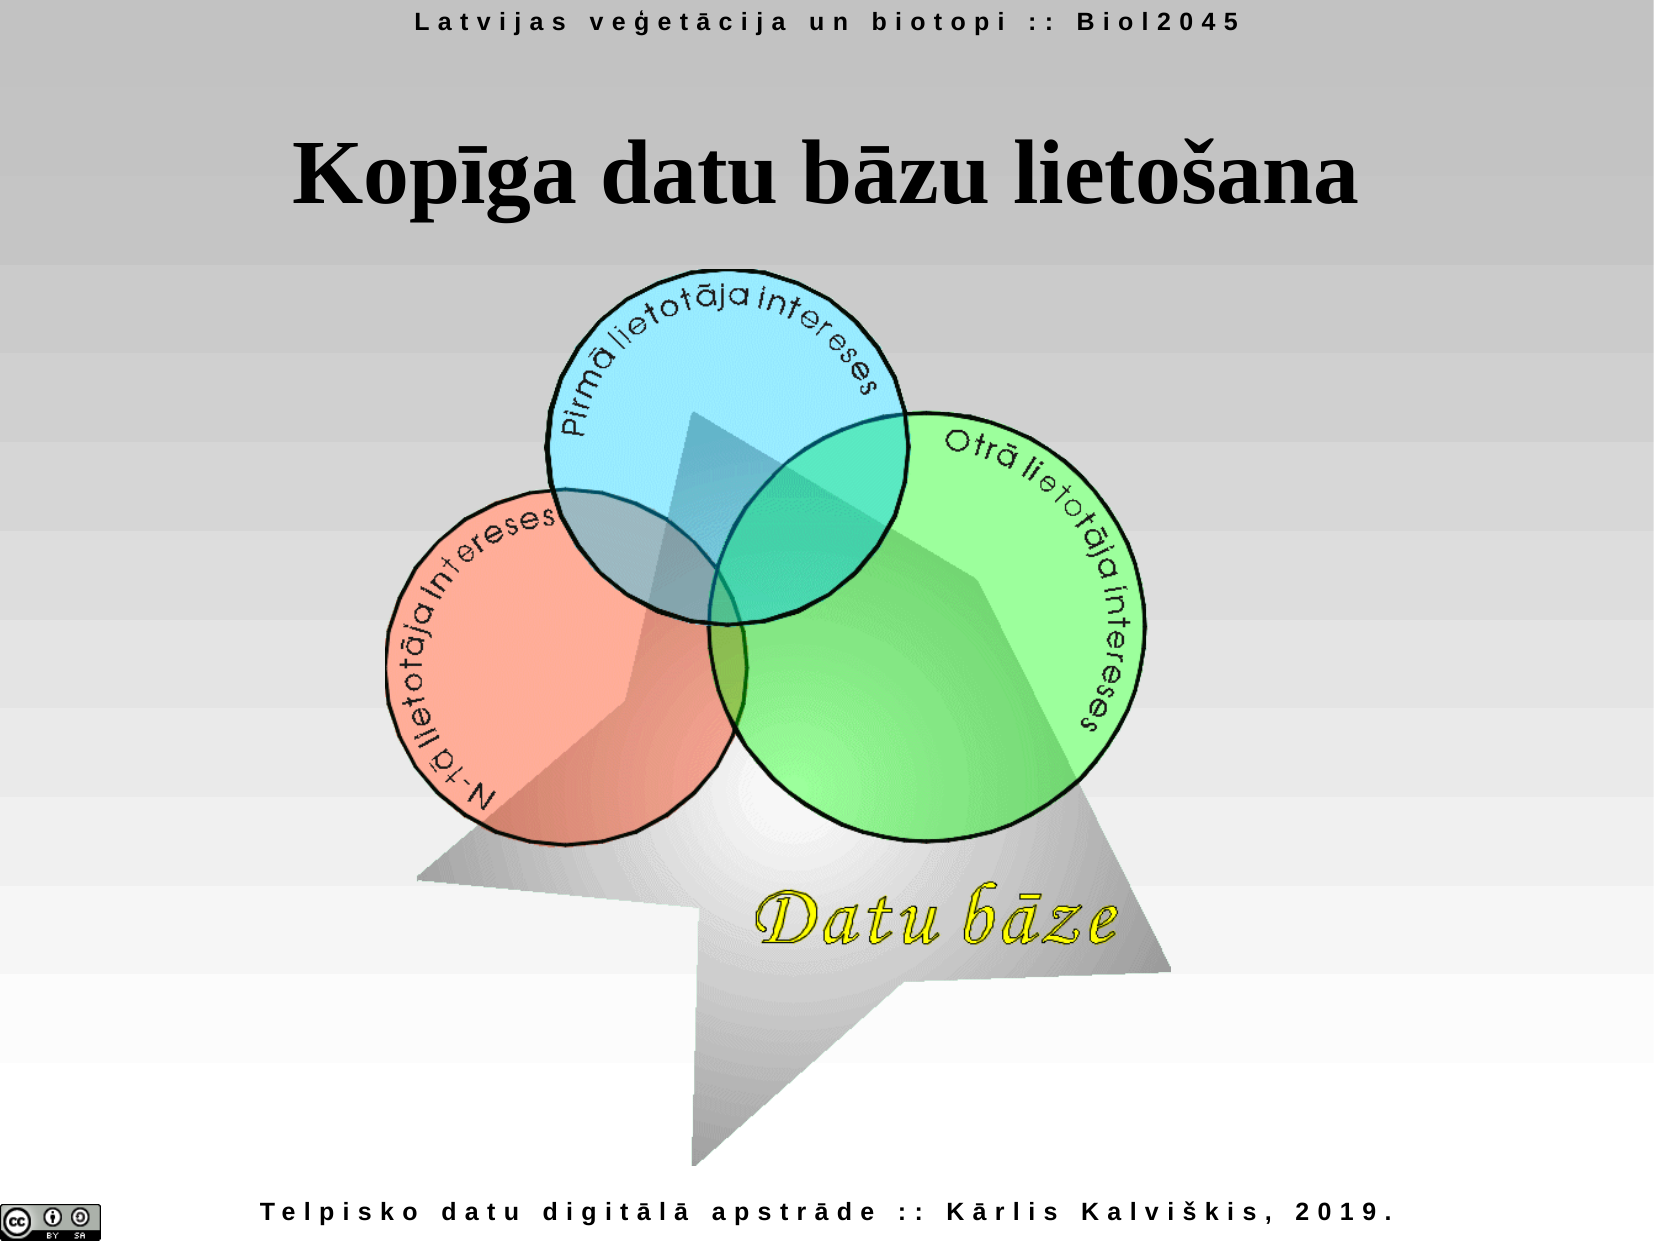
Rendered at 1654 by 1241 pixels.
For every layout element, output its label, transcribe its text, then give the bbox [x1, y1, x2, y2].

picture [0, 0, 1654, 1241]
title Kopīga datu bāzu lietošana [29, 49, 1625, 296]
